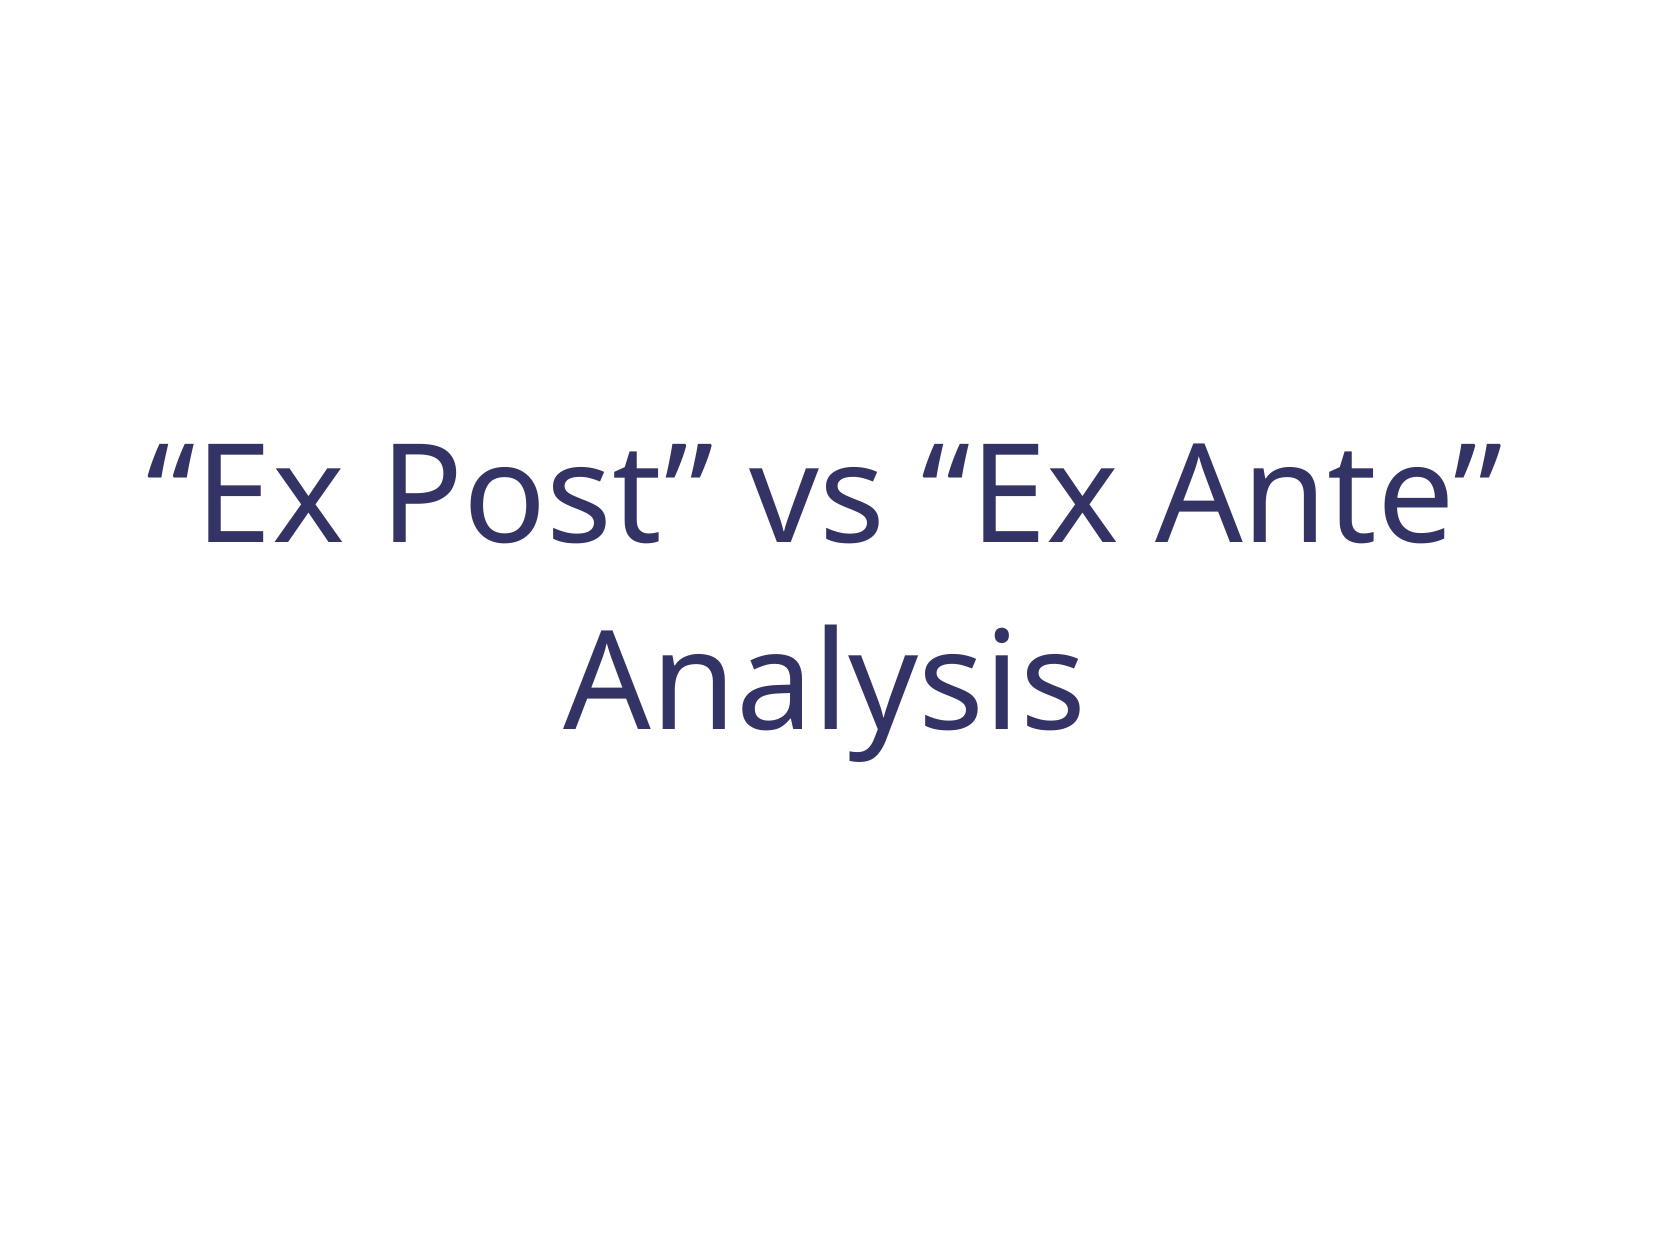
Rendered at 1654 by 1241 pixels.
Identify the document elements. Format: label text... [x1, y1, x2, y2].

title “Ex Post” vs “Ex Ante” Analysis [37, 415, 1613, 751]
